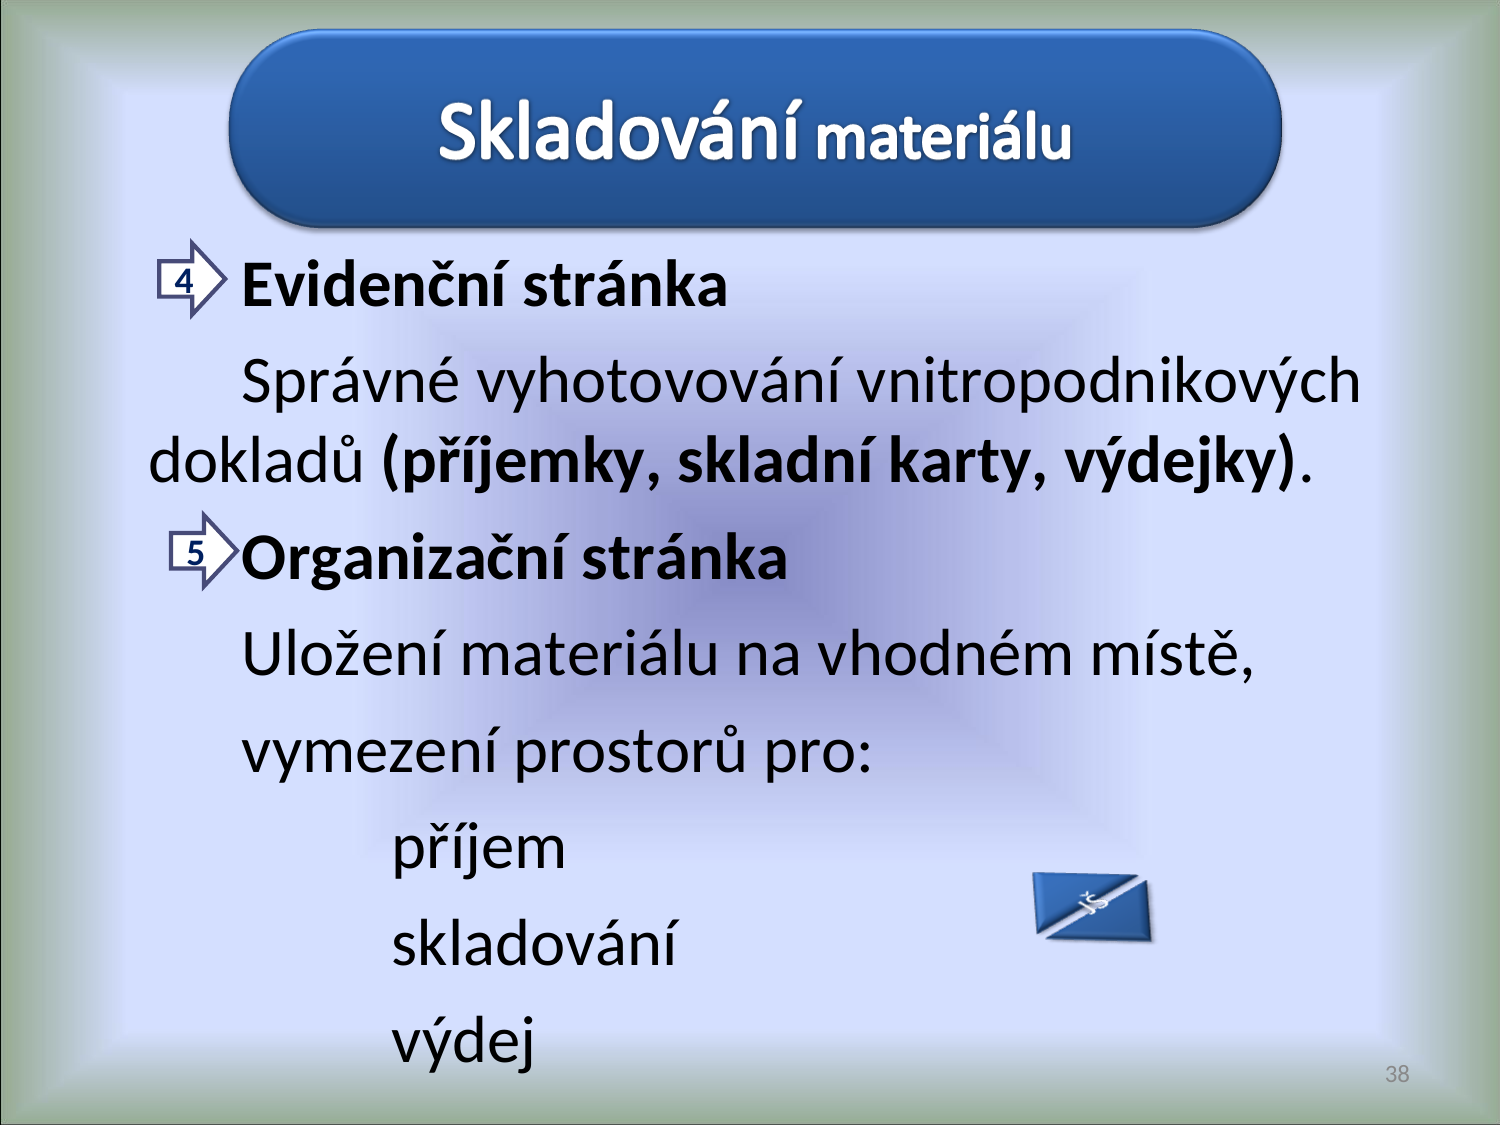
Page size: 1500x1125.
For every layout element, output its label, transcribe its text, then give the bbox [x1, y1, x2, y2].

list Evidenční stránka Správné vyhotovování vnitropodnikových dokladů (příjemky, skladní karty, výdejky). Organizační stránka Uložení materiálu na vhodném místě, vymezení prostorů pro: příjem skladování výdej [76, 231, 1427, 1125]
text_box <číslo> [1074, 1042, 1426, 1103]
text_box 4 [159, 243, 226, 315]
picture [973, 838, 1216, 980]
text_box 5 [171, 515, 238, 587]
picture [0, 0, 1500, 1125]
